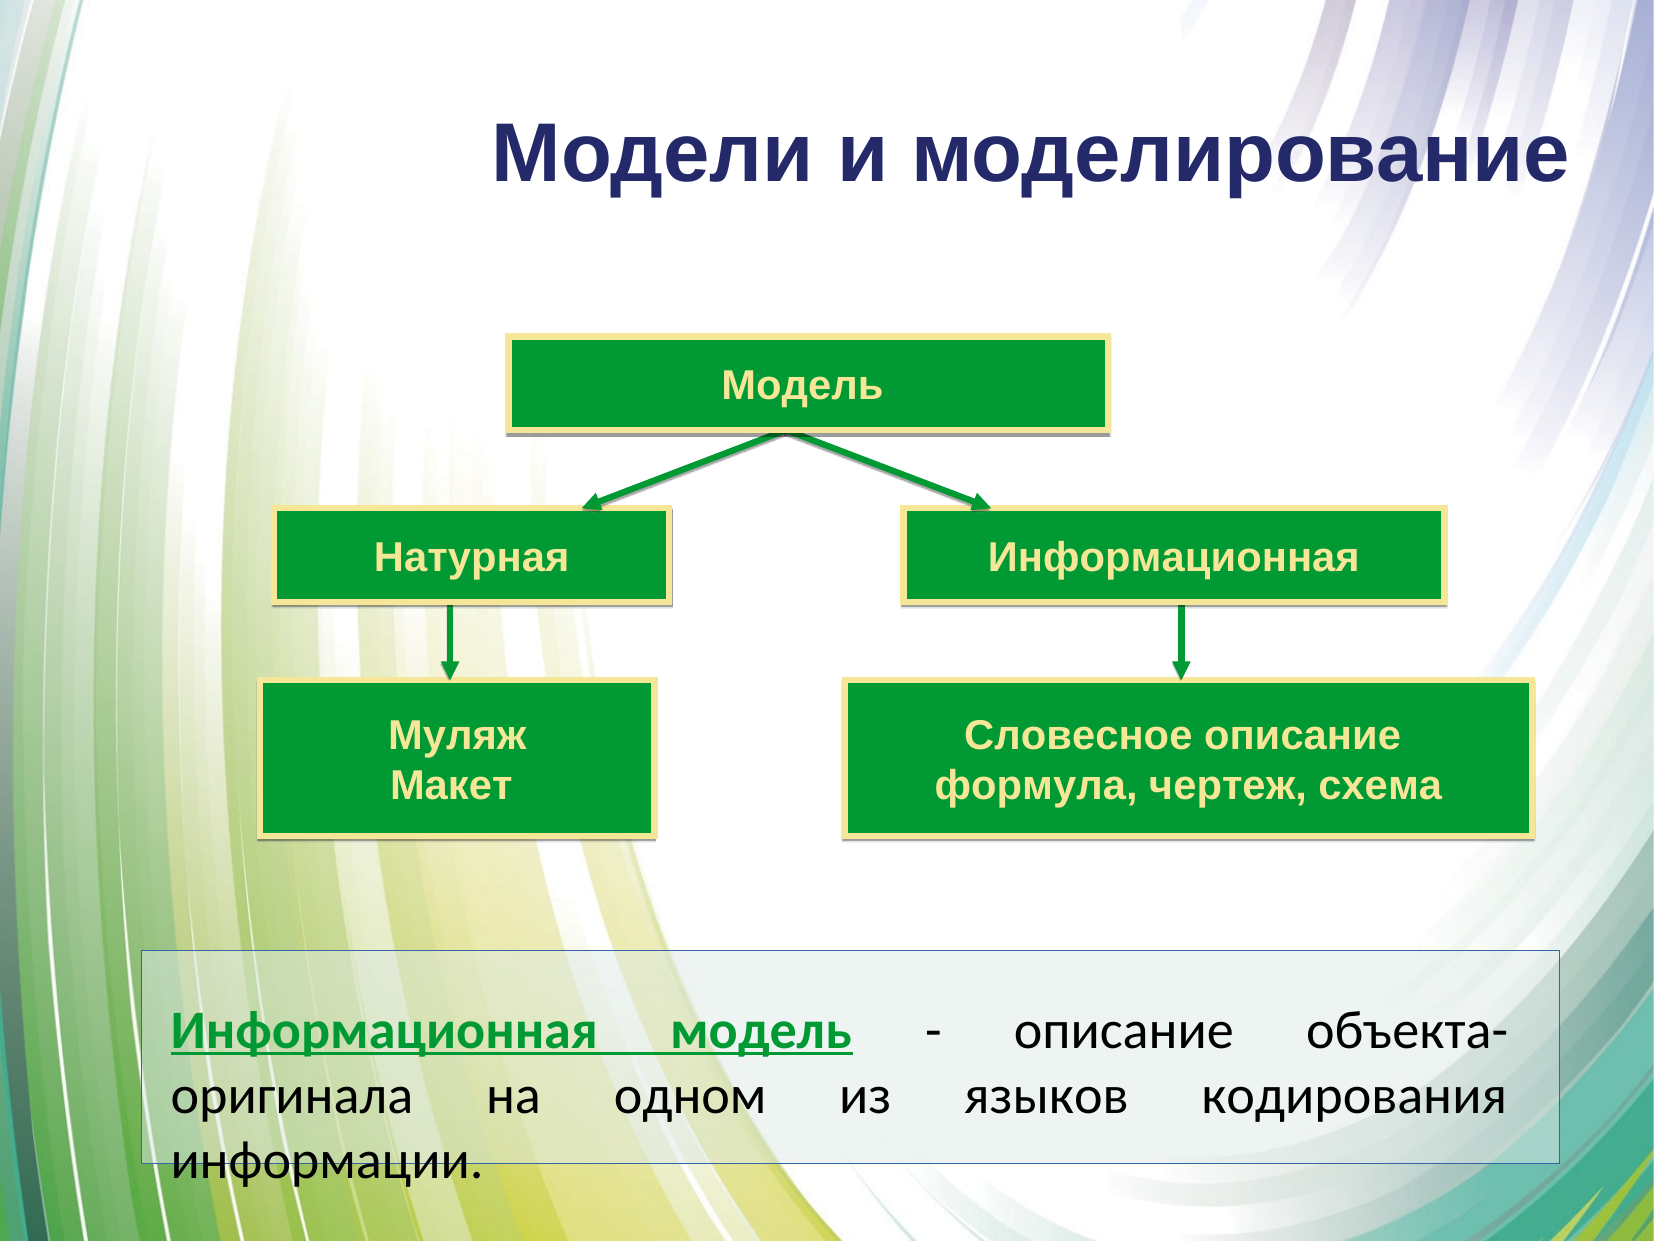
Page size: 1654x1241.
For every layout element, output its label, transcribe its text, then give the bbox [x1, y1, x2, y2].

text_box Информационная модель - описание объекта-оригинала на одном из языков кодирования информации. [155, 986, 1524, 1197]
text_box Информационная [903, 508, 1445, 602]
text_box Словесное описание формула, чертеж, схема [844, 680, 1533, 837]
text_box [141, 950, 1560, 1164]
text_box Муляж Макет [259, 680, 655, 837]
picture [0, 0, 1654, 1241]
text_box Модель [508, 336, 1109, 431]
text_box Натурная [274, 508, 670, 602]
title Модели и моделирование [318, 35, 1571, 271]
